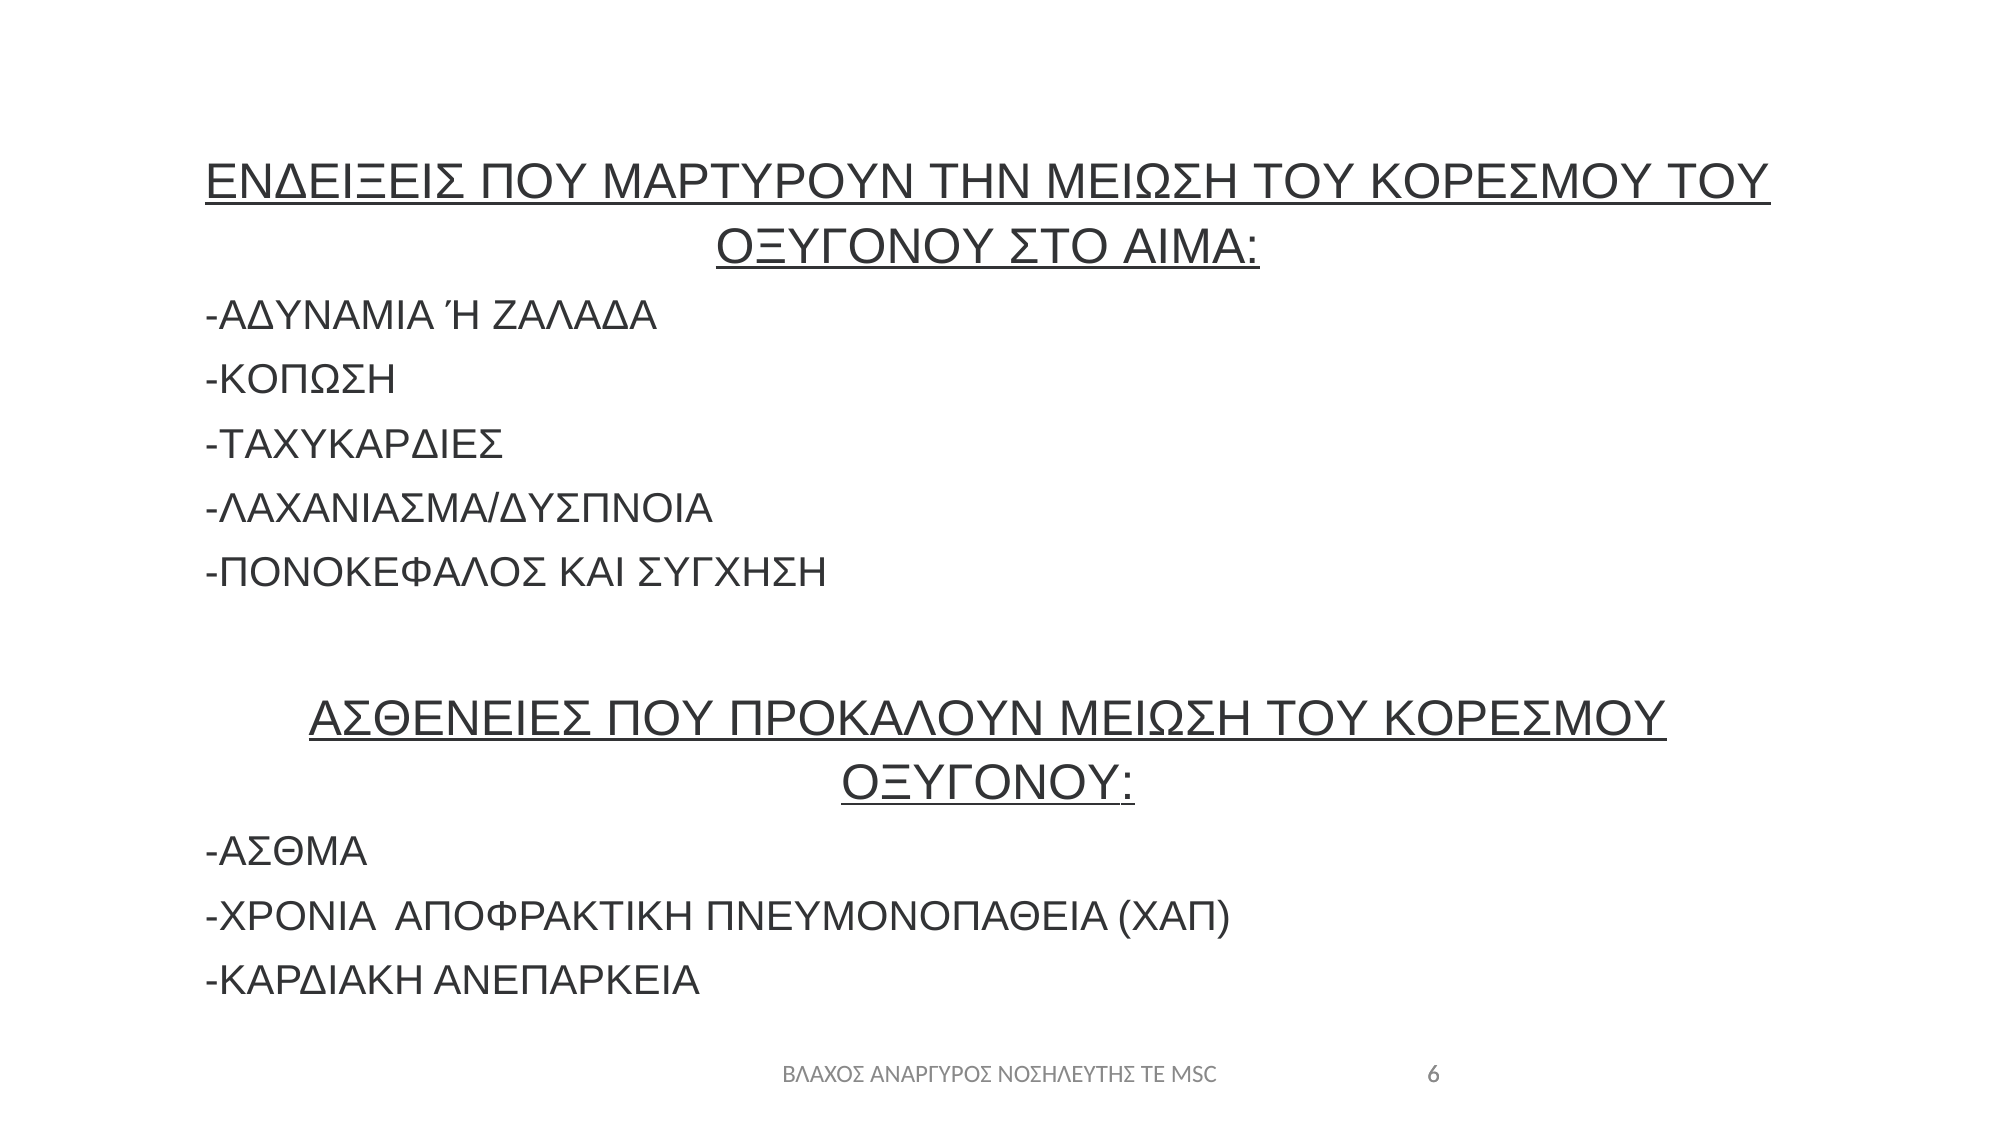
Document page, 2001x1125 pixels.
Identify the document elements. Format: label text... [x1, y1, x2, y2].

text_box ΒΛΑΧΟΣ ΑΝΑΡΓΥΡΟΣ ΝΟΣΗΛΕΥΤΗΣ ΤΕ MSC [662, 1042, 1338, 1103]
text_box [1412, 1042, 1863, 1103]
text_box ΕΝΔΕΙΞΕΙΣ ΠΟΥ ΜΑΡΤΥΡΟΥΝ ΤΗΝ ΜΕΙΩΣΗ ΤΟΥ ΚΟΡΕΣΜΟΥ ΤΟΥ ΟΞΥΓΟΝΟΥ ΣΤΟ ΑΙΜΑ: -ΑΔΥΝΑΜΙΑ Ή ΖΑΛΑΔΑ -ΚΟΠΩΣΗ -ΤΑΧΥΚΑΡΔΙΕΣ -ΛΑΧΑΝΙΑΣΜΑ/ΔΥΣΠΝΟΙΑ -ΠΟΝΟΚΕΦΑΛΟΣ ΚΑΙ ΣΥΓΧΗΣΗ ΑΣΘΕΝΕΙΕΣ ΠΟΥ ΠΡΟΚΑΛΟΥΝ ΜΕΙΩΣΗ ΤΟΥ ΚΟΡΕΣΜΟΥ ΟΞΥΓΟΝΟΥ: -ΑΣΘΜΑ -ΧΡΟΝΙΑ ΑΠΟΦΡΑΚΤΙΚΗ ΠΝΕΥΜΟΝΟΠΑΘΕΙΑ (ΧΑΠ) -ΚΑΡΔΙΑΚΗ ΑΝΕΠΑΡΚΕΙΑ [189, 137, 1847, 1087]
